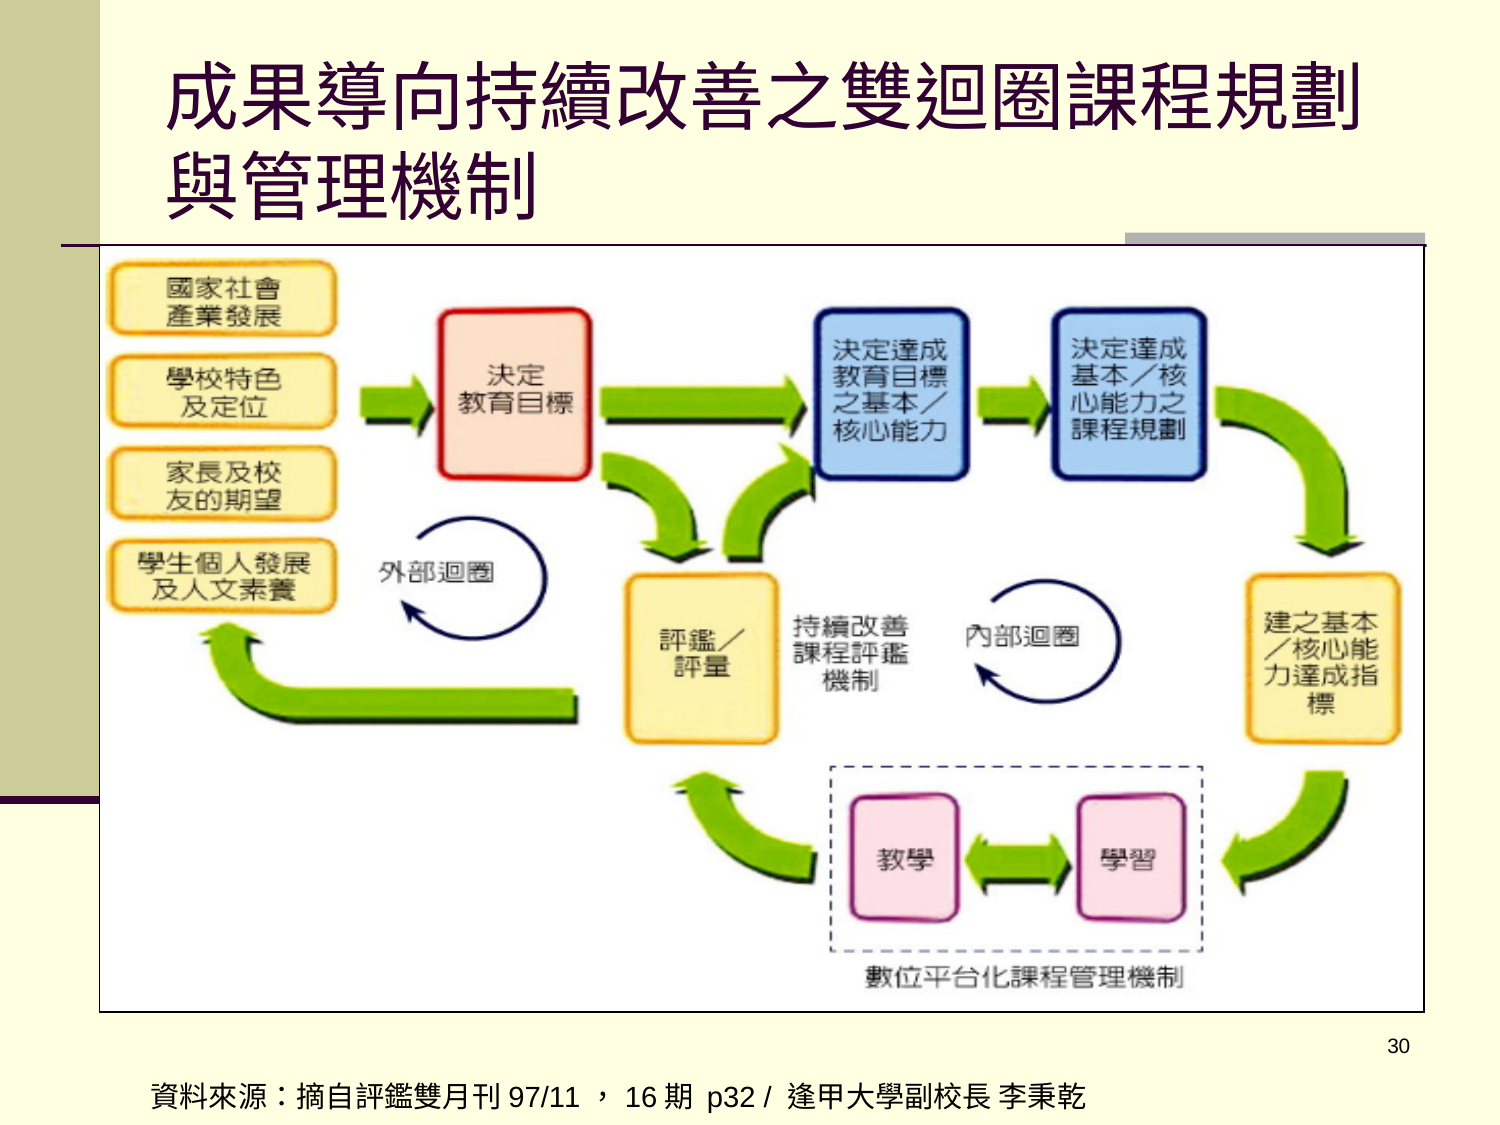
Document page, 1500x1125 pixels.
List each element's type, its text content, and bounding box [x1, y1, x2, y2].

title 成果導向持續改善之雙迴圈課程規劃與管理機制 [150, 45, 1426, 234]
text_box 資料來源：摘自評鑑雙月刊97/11，16期 p32 / 逢甲大學副校長 李秉乾 [135, 1070, 1377, 1121]
picture [100, 246, 1424, 1012]
